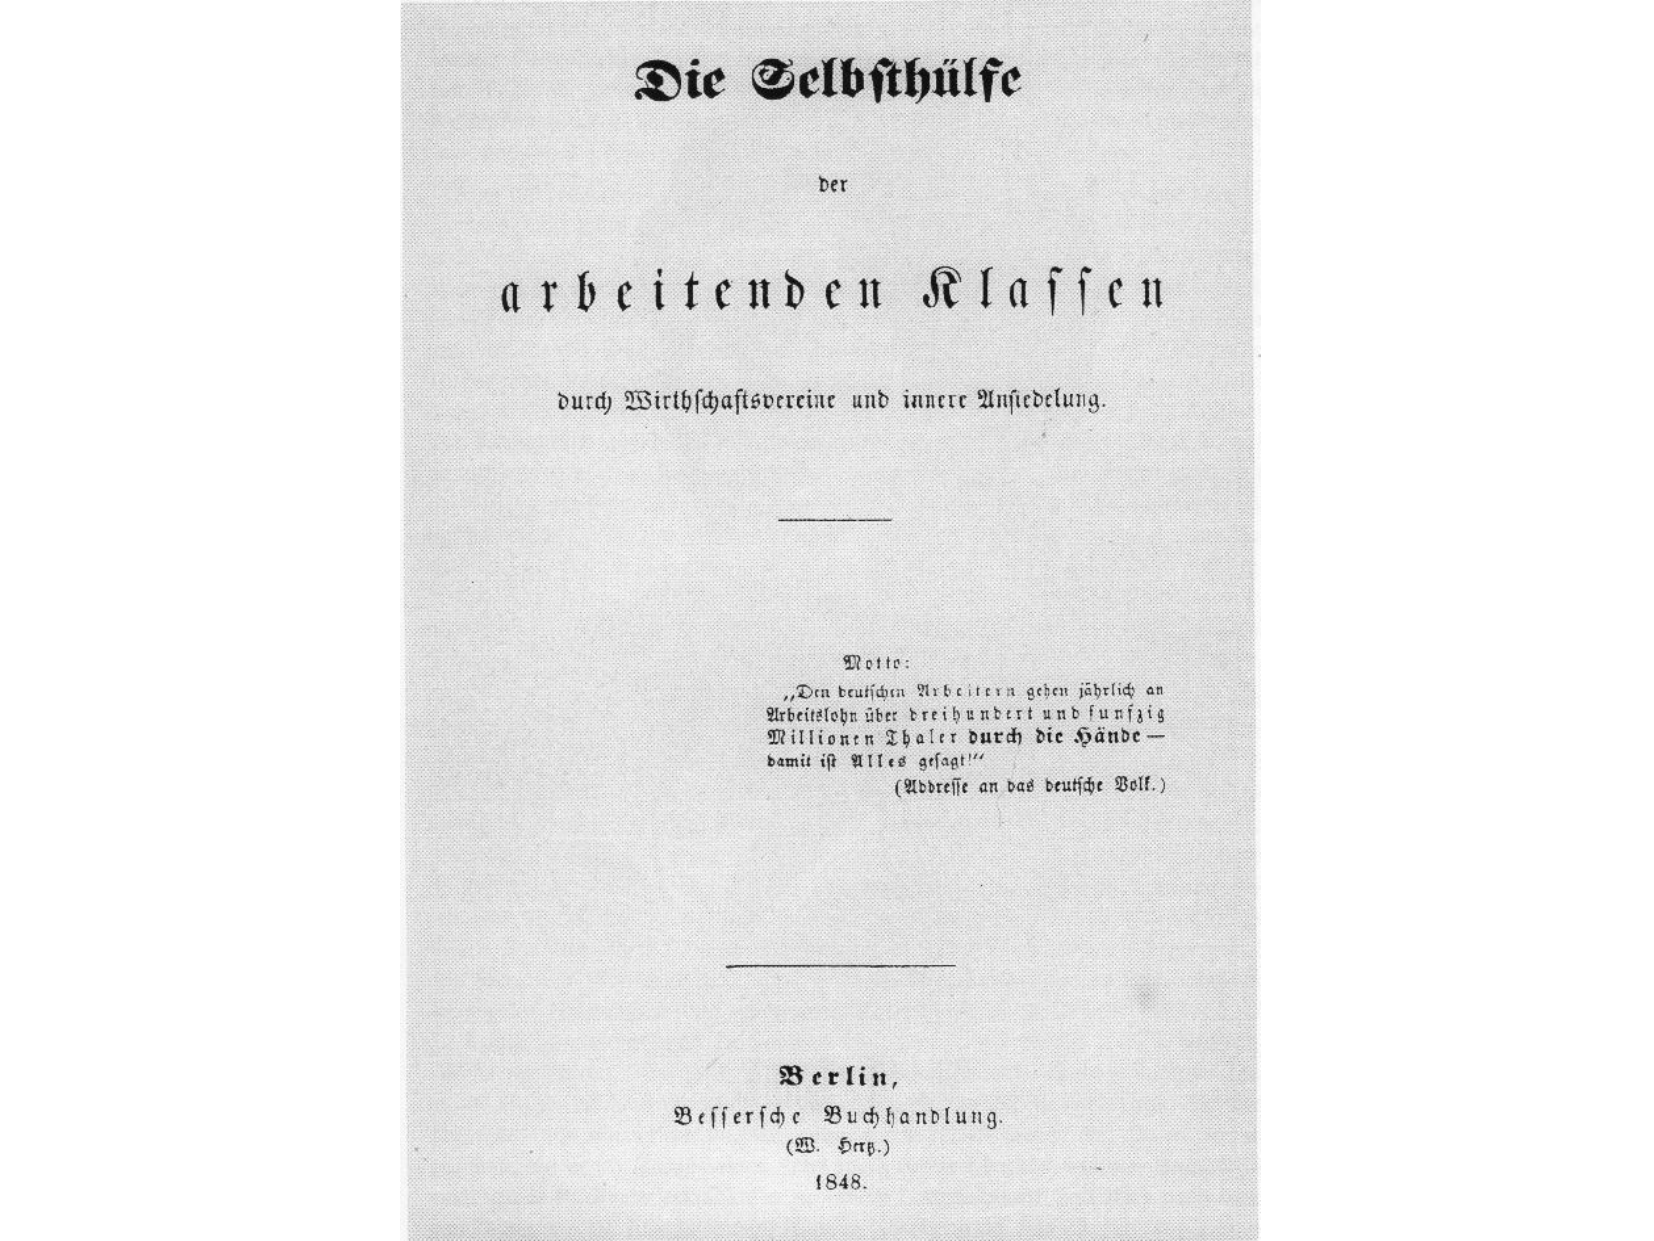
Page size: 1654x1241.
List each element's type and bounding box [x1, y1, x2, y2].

picture [400, 0, 1261, 1241]
